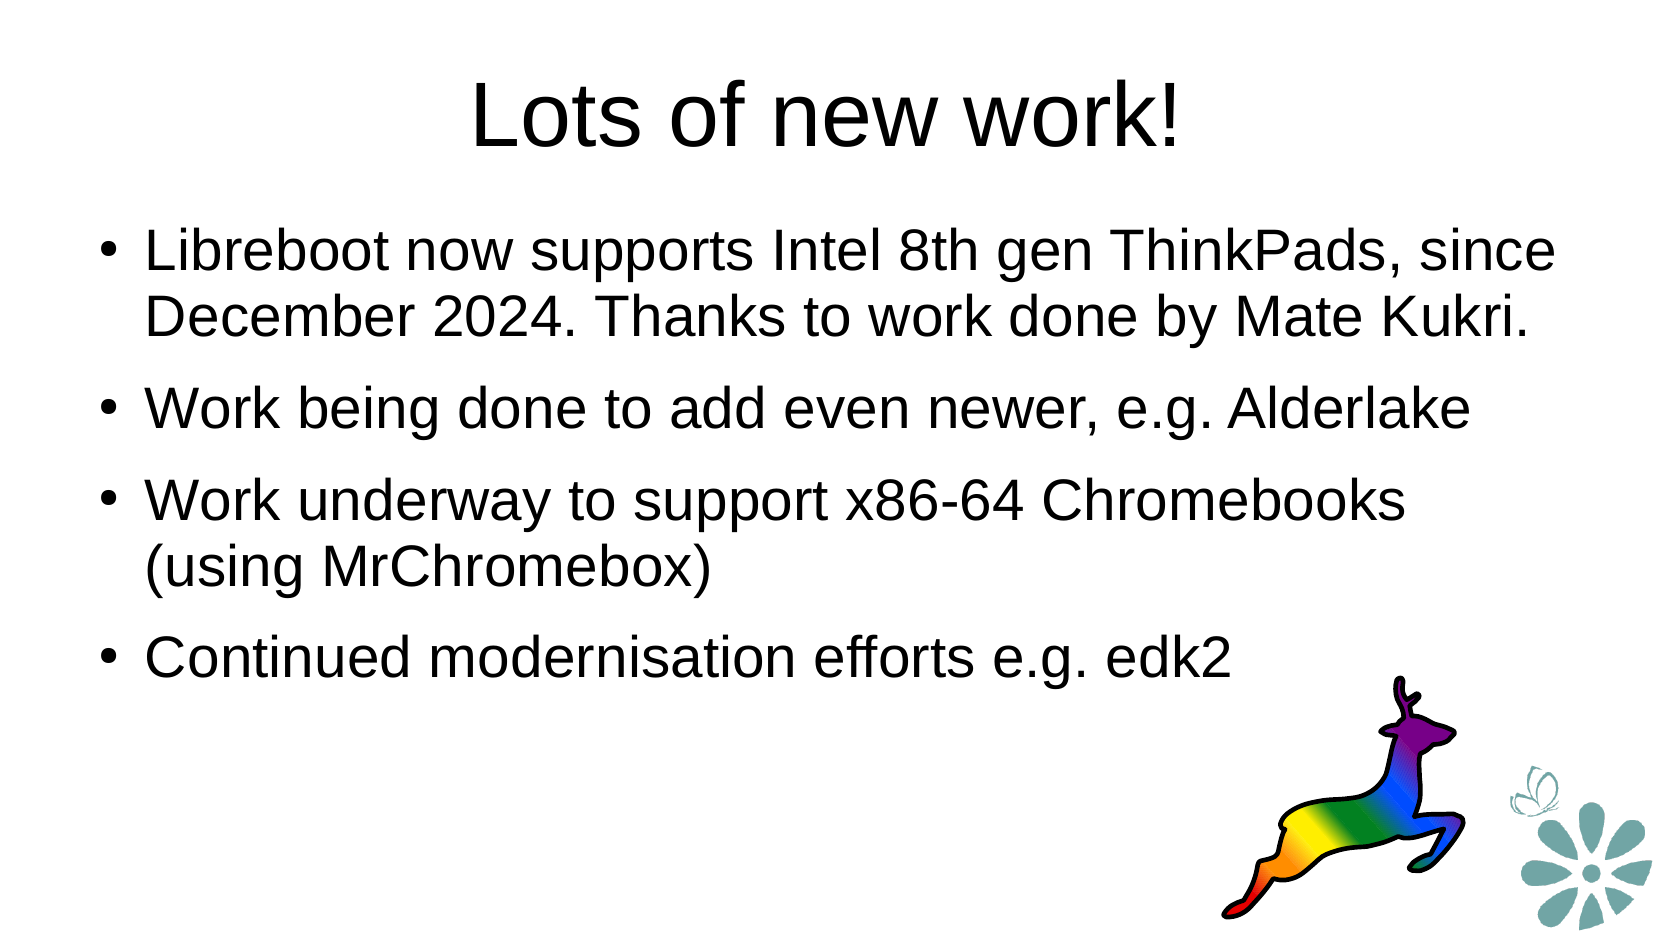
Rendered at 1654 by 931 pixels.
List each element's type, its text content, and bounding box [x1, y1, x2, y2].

title Lots of new work! [82, 37, 1571, 193]
list Libreboot now supports Intel 8th gen ThinkPads, since December 2024. Thanks to work done by Mate Kukri. Work being done to add even newer, e.g. Alderlake Work underway to support x86-64 Chromebooks (using MrChromebox) Continued modernisation efforts e.g. edk2 [82, 217, 1571, 758]
picture [1210, 664, 1654, 931]
